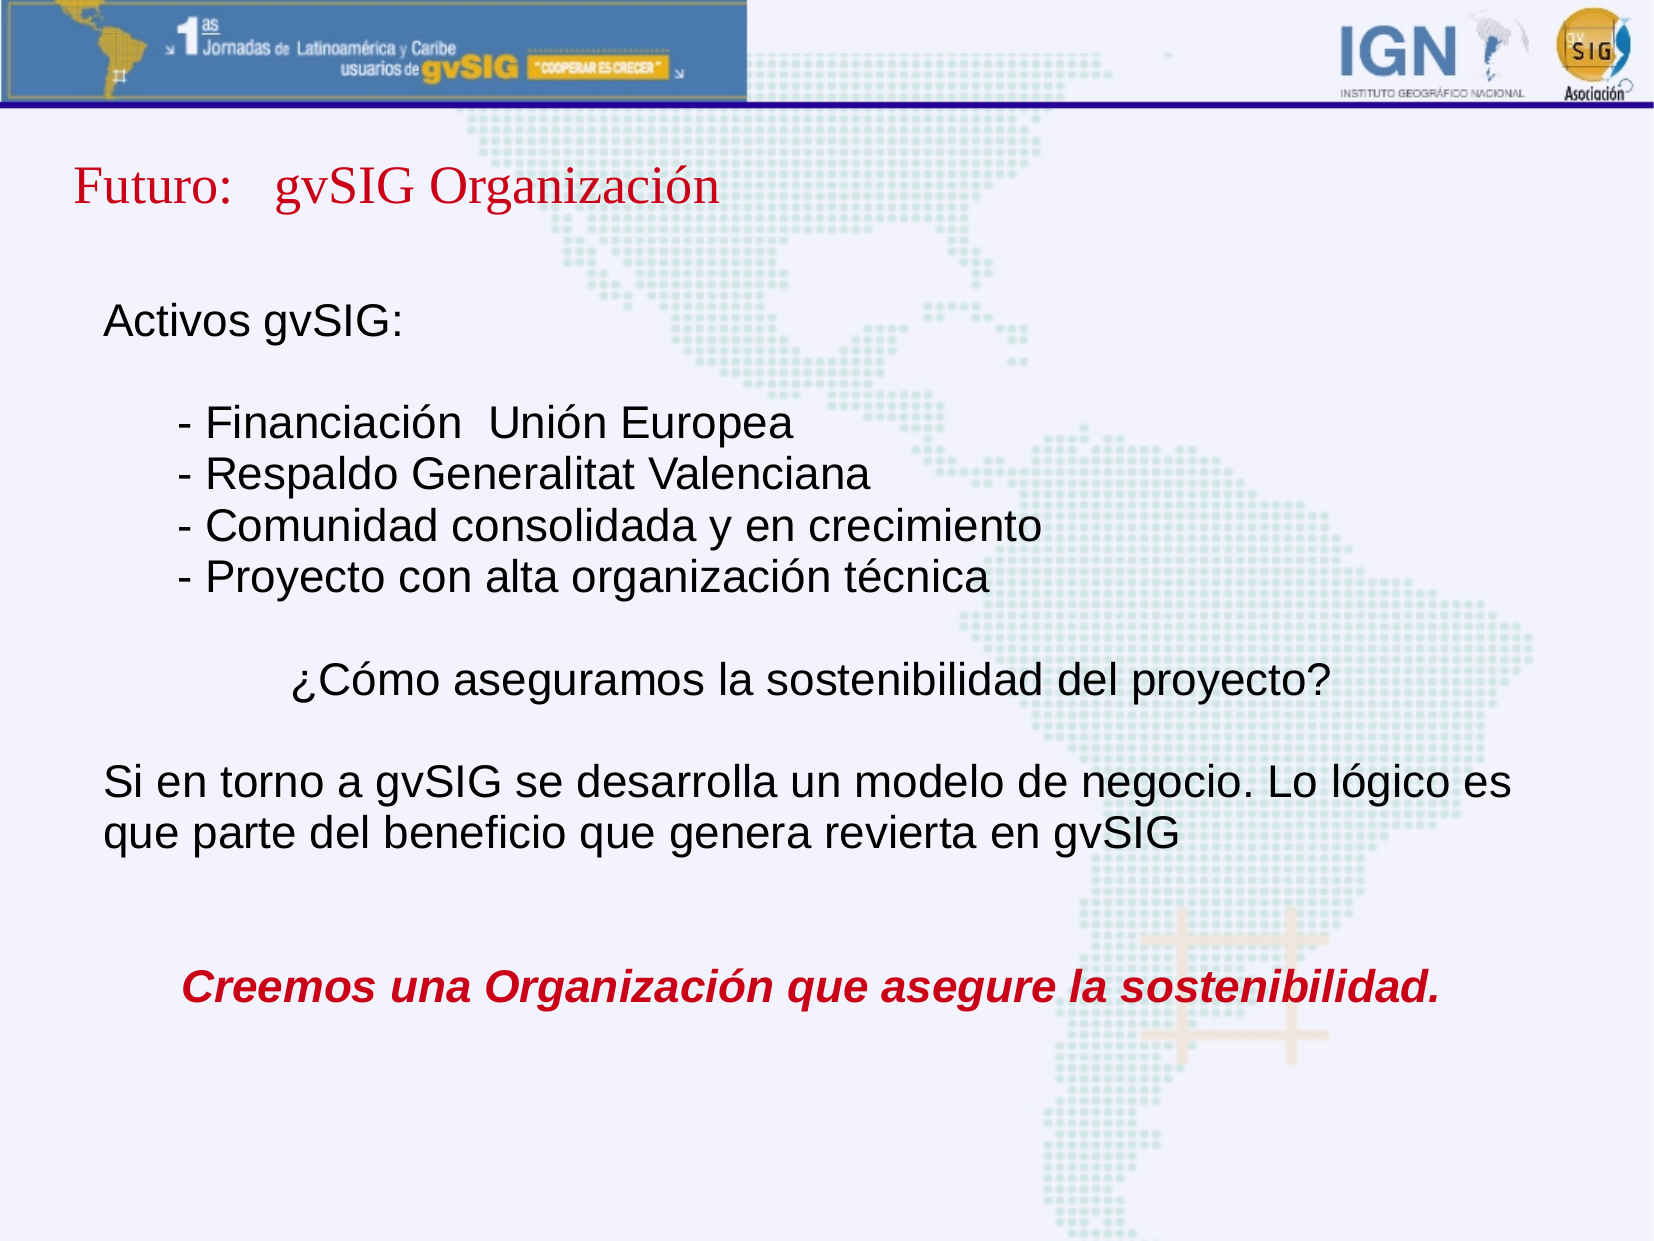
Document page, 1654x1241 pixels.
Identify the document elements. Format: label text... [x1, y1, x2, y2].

text_box Futuro: gvSIG Organización [59, 147, 975, 229]
text_box Activos gvSIG: - Financiación Unión Europea - Respaldo Generalitat Valenciana - Comunidad consolidada y en crecimiento - Proyecto con alta organización técnica ¿Cómo aseguramos la sostenibilidad del proyecto? Si en torno a gvSIG se desarrolla un modelo de negocio. Lo lógico es que parte del beneficio que genera revierta en gvSIG Creemos una Organización que asegure la sostenibilidad. [88, 236, 1536, 1020]
picture [0, 0, 1654, 1241]
